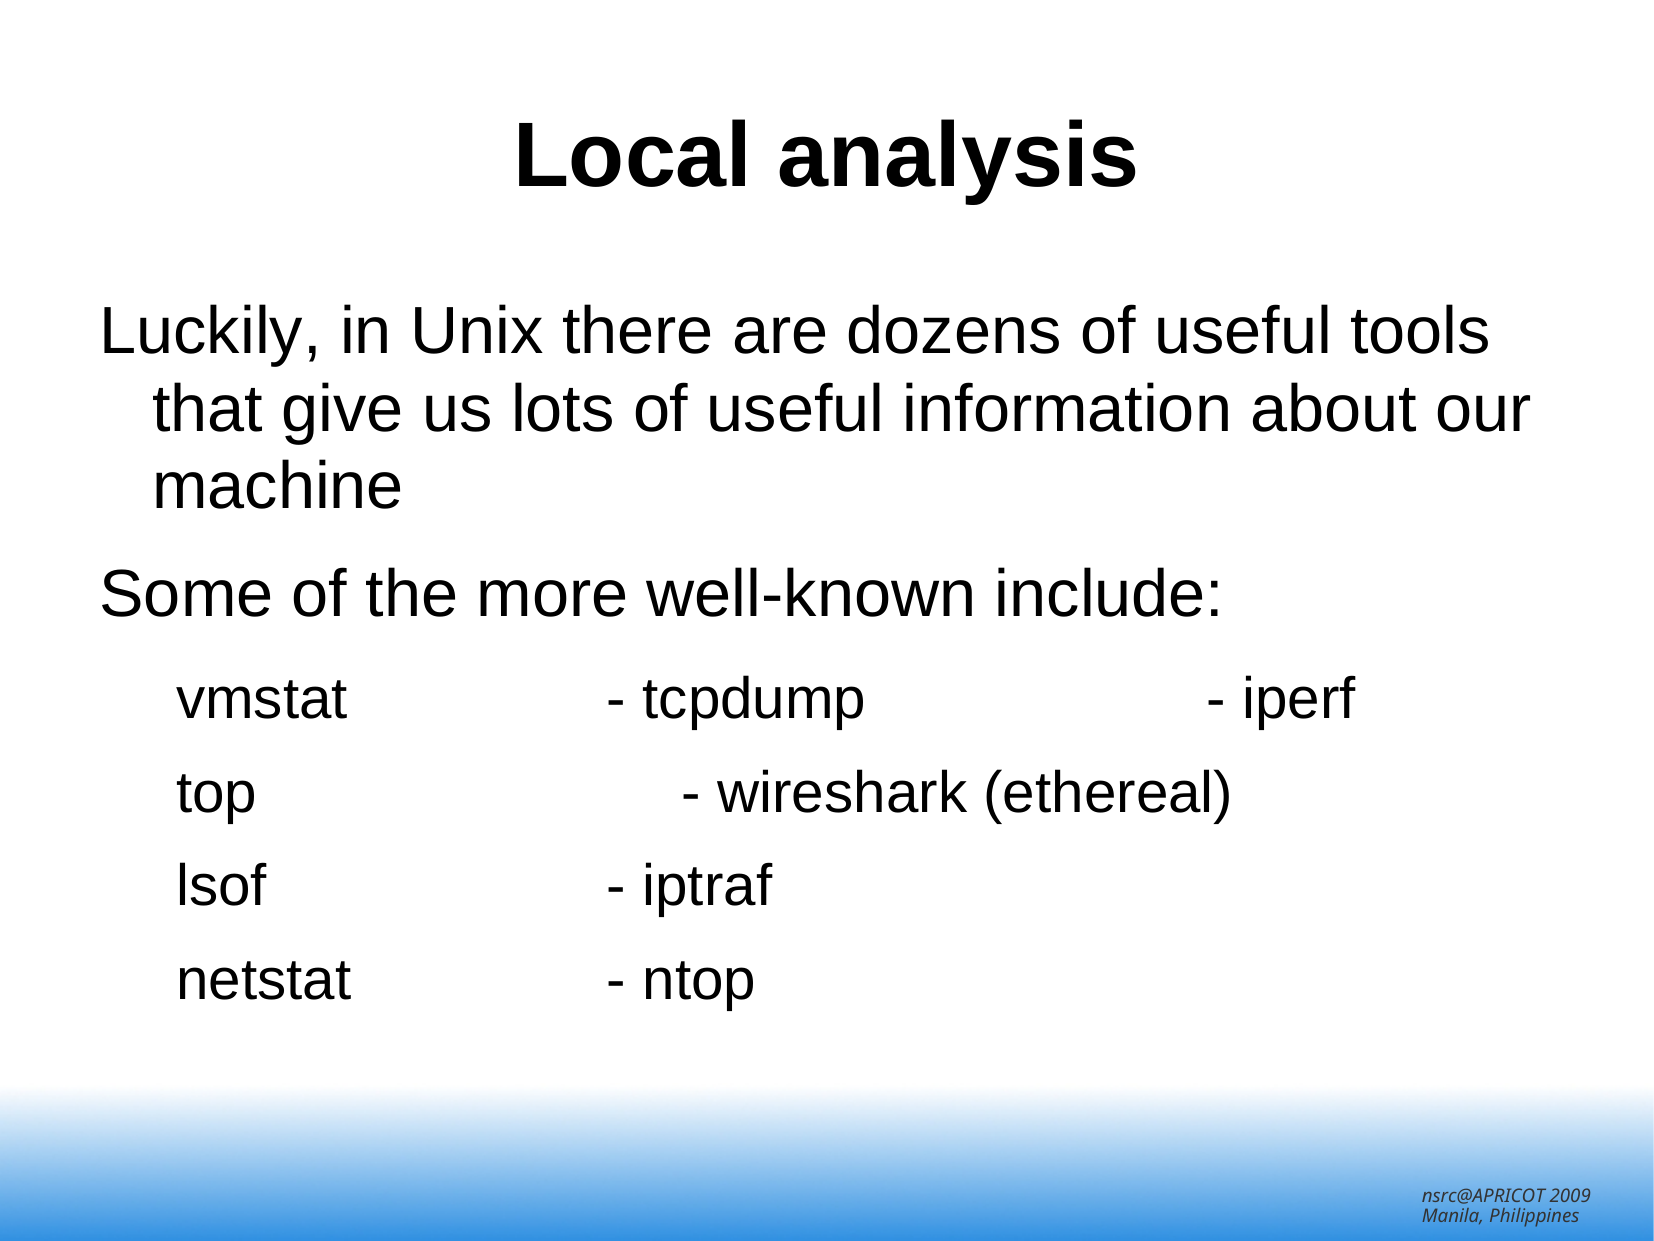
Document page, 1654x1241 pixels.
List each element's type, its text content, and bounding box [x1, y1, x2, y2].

list Luckily, in Unix there are dozens of useful tools that give us lots of useful information about our machine Some of the more well-known include: vmstat - tcpdump - iperf top - wireshark (ethereal)‏ lsof - iptraf netstat - ntop [82, 290, 1571, 1109]
picture [0, 1083, 1654, 1241]
title Local analysis [82, 49, 1571, 257]
